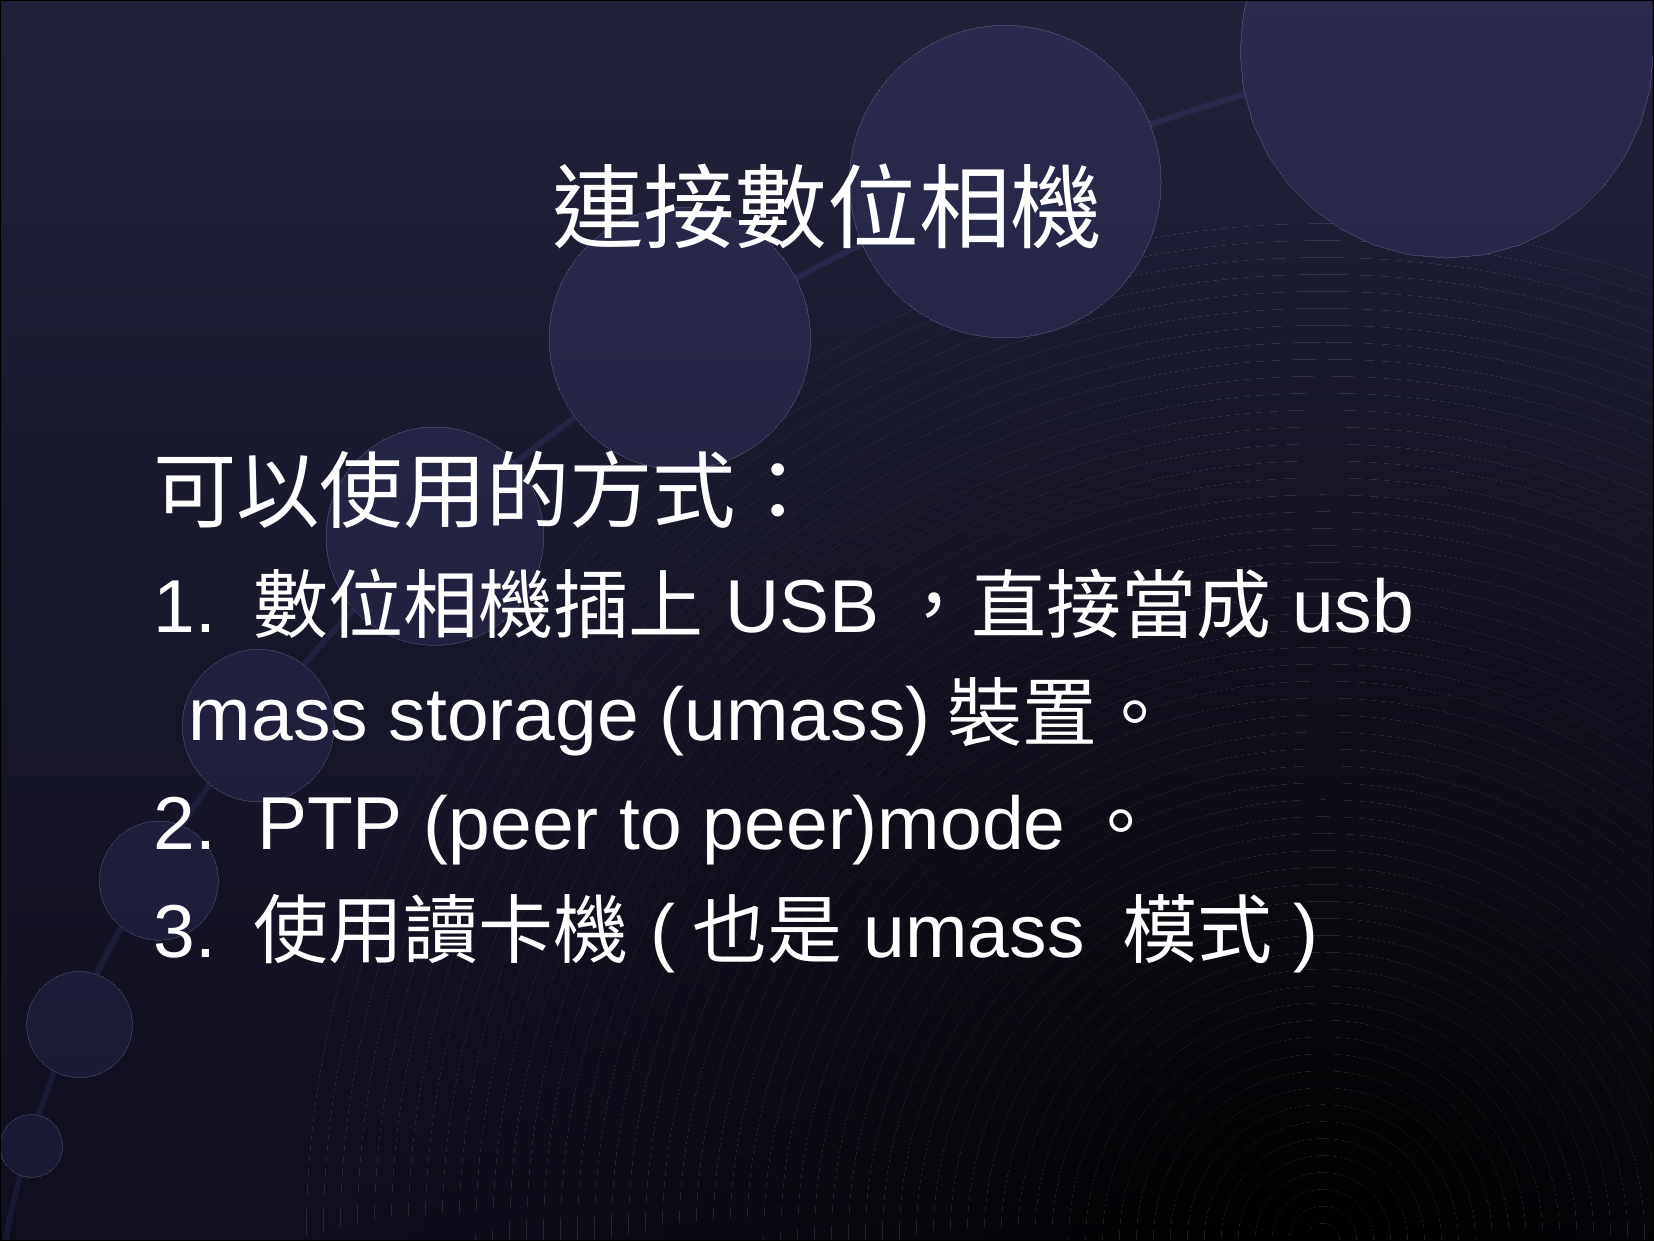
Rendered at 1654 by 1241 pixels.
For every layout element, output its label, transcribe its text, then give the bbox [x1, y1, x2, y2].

subtitle 可以使用的方式： 1. 數位相機插上USB，直接當成usb mass storage (umass)裝置。 2. PTP (peer to peer)mode。 3. 使用讀卡機(也是umass 模式) [118, 311, 1531, 1093]
title 連接數位相機 [121, 102, 1534, 311]
